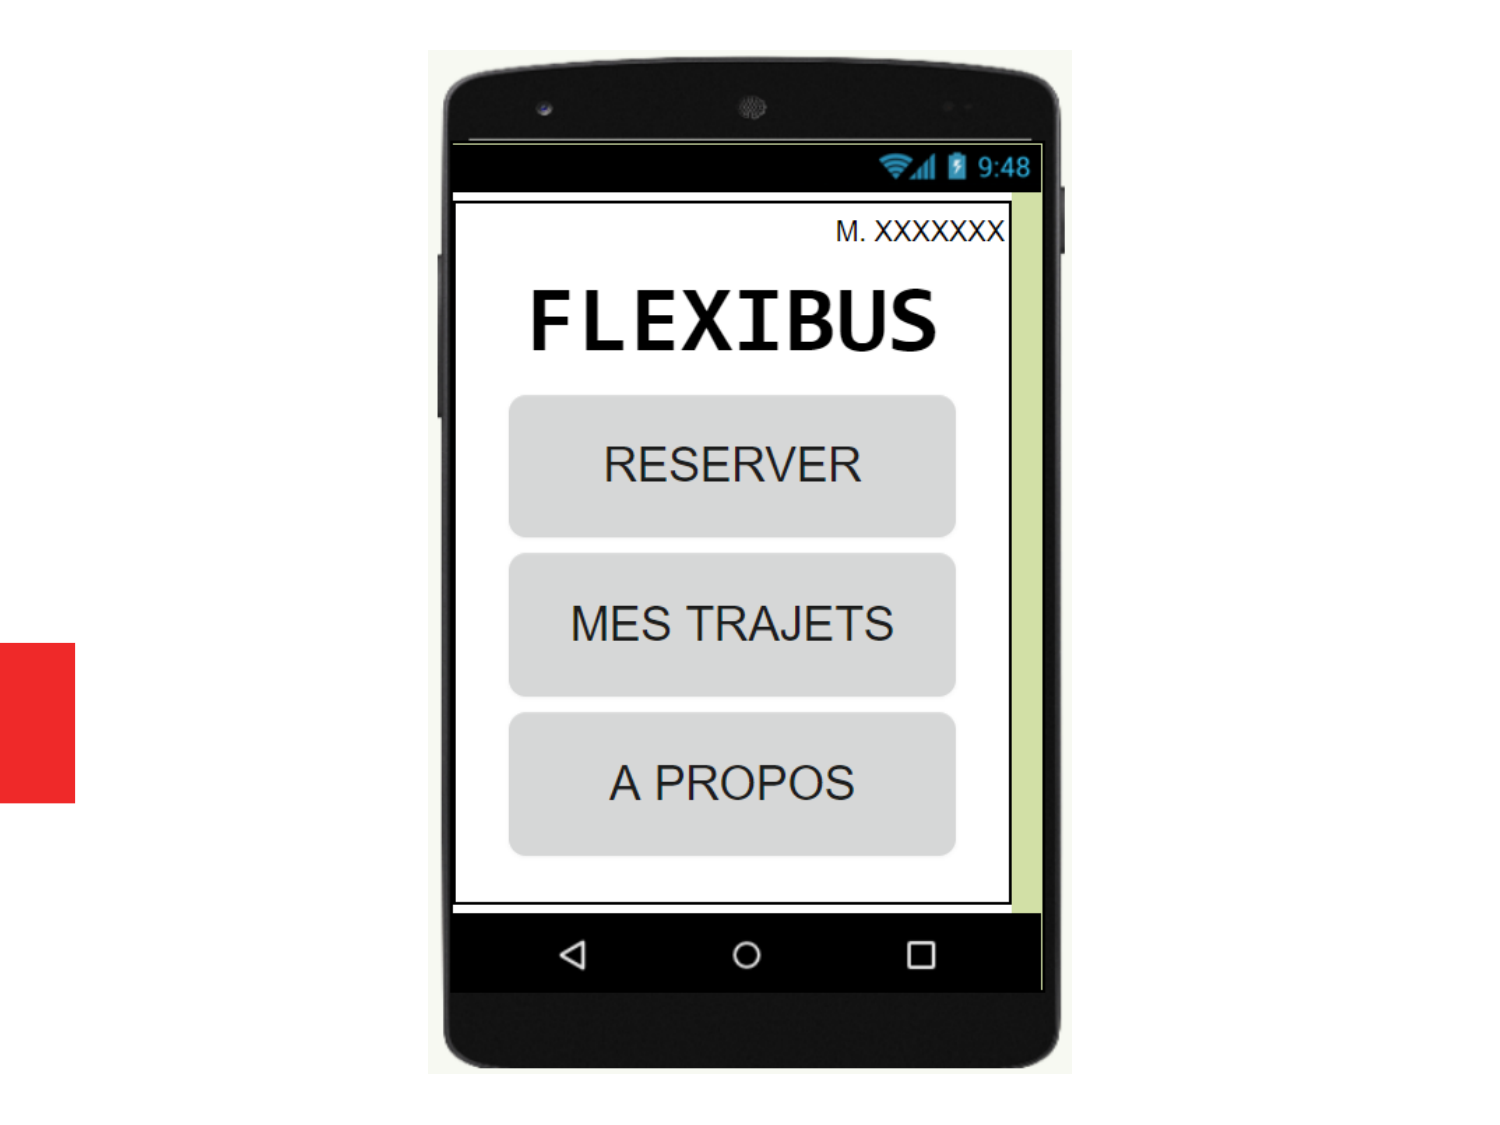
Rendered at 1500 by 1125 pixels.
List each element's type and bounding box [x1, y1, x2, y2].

picture [428, 50, 1072, 1074]
